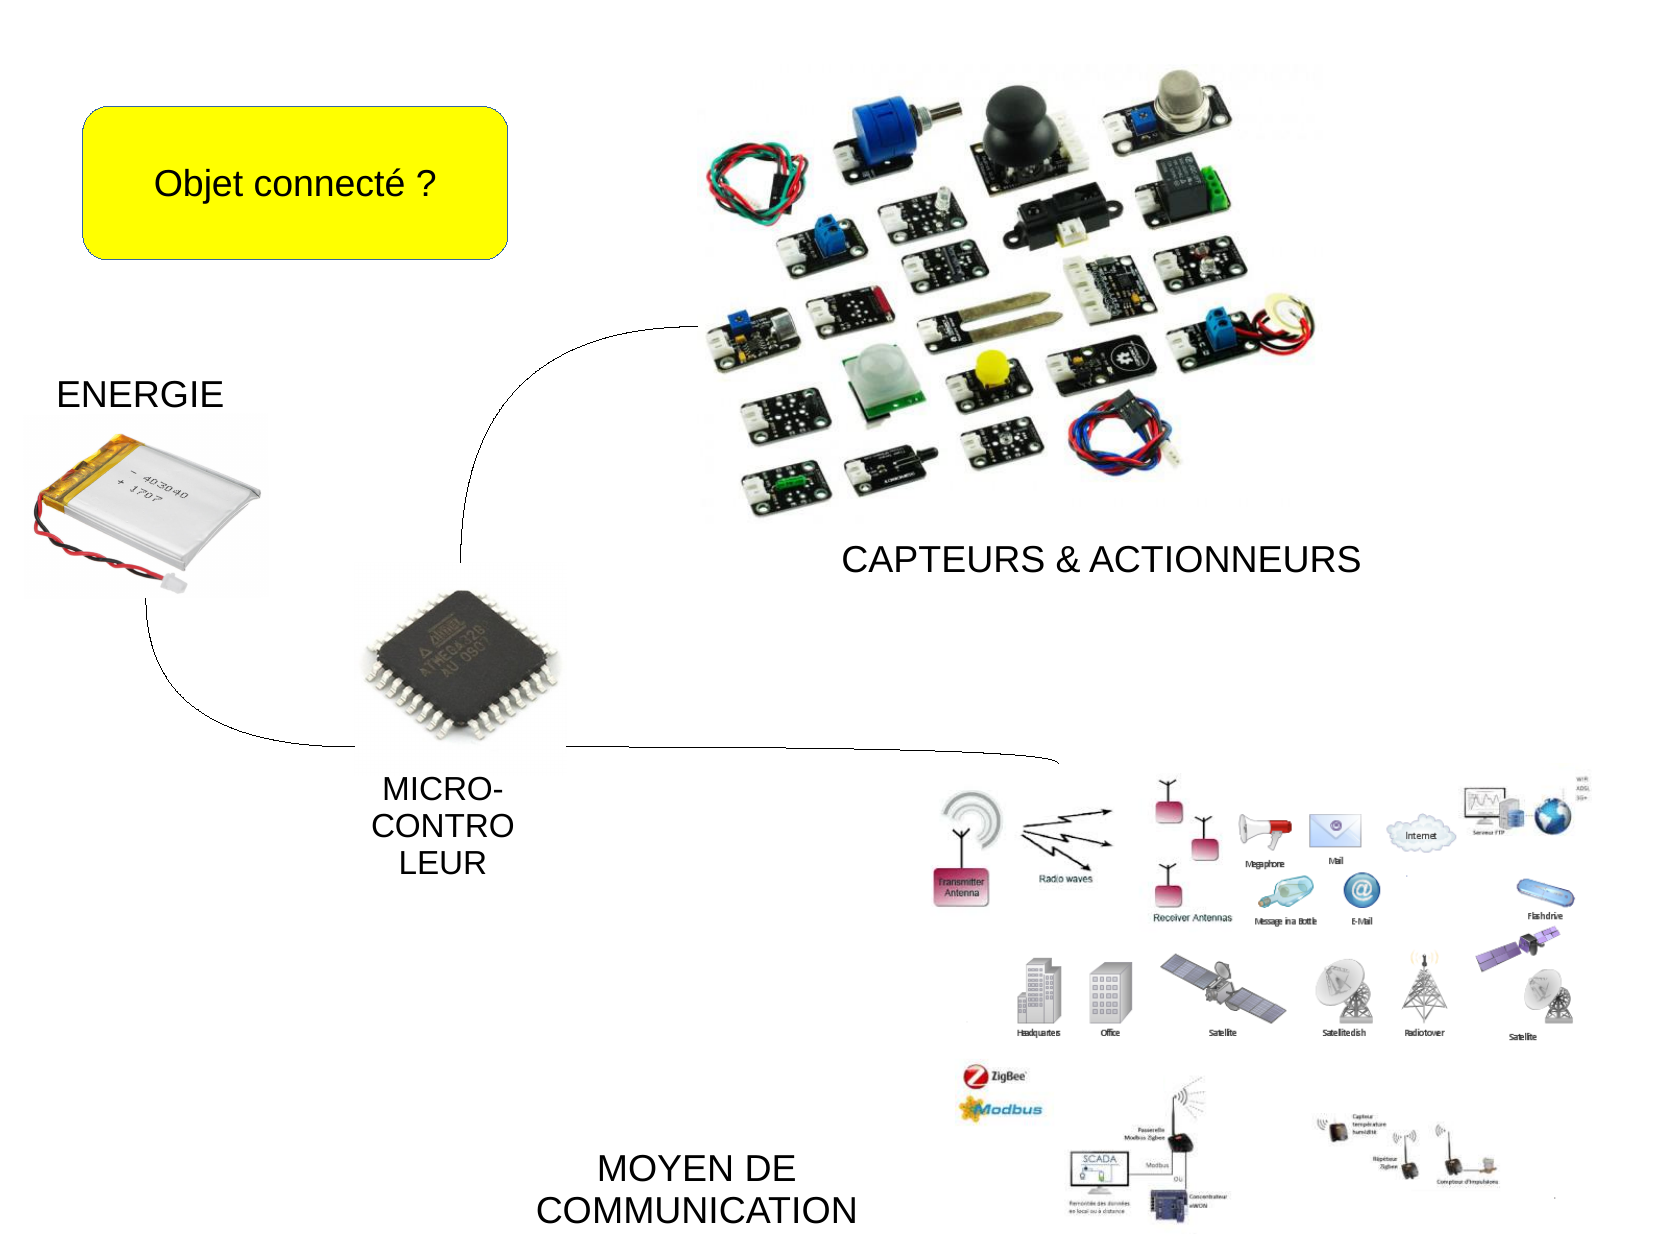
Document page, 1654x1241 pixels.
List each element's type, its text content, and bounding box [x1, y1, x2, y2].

text_box ENERGIE [41, 366, 240, 423]
picture [354, 562, 567, 776]
text_box MOYEN DE COMMUNICATION [519, 1139, 875, 1239]
text_box CAPTEURS & ACTIONNEURS [826, 531, 1394, 589]
picture [930, 763, 1597, 1235]
picture [23, 413, 269, 599]
text_box Objet connecté ? [82, 106, 508, 260]
text_box MICRO-CONTROLEUR [354, 763, 532, 932]
picture [697, 64, 1323, 532]
